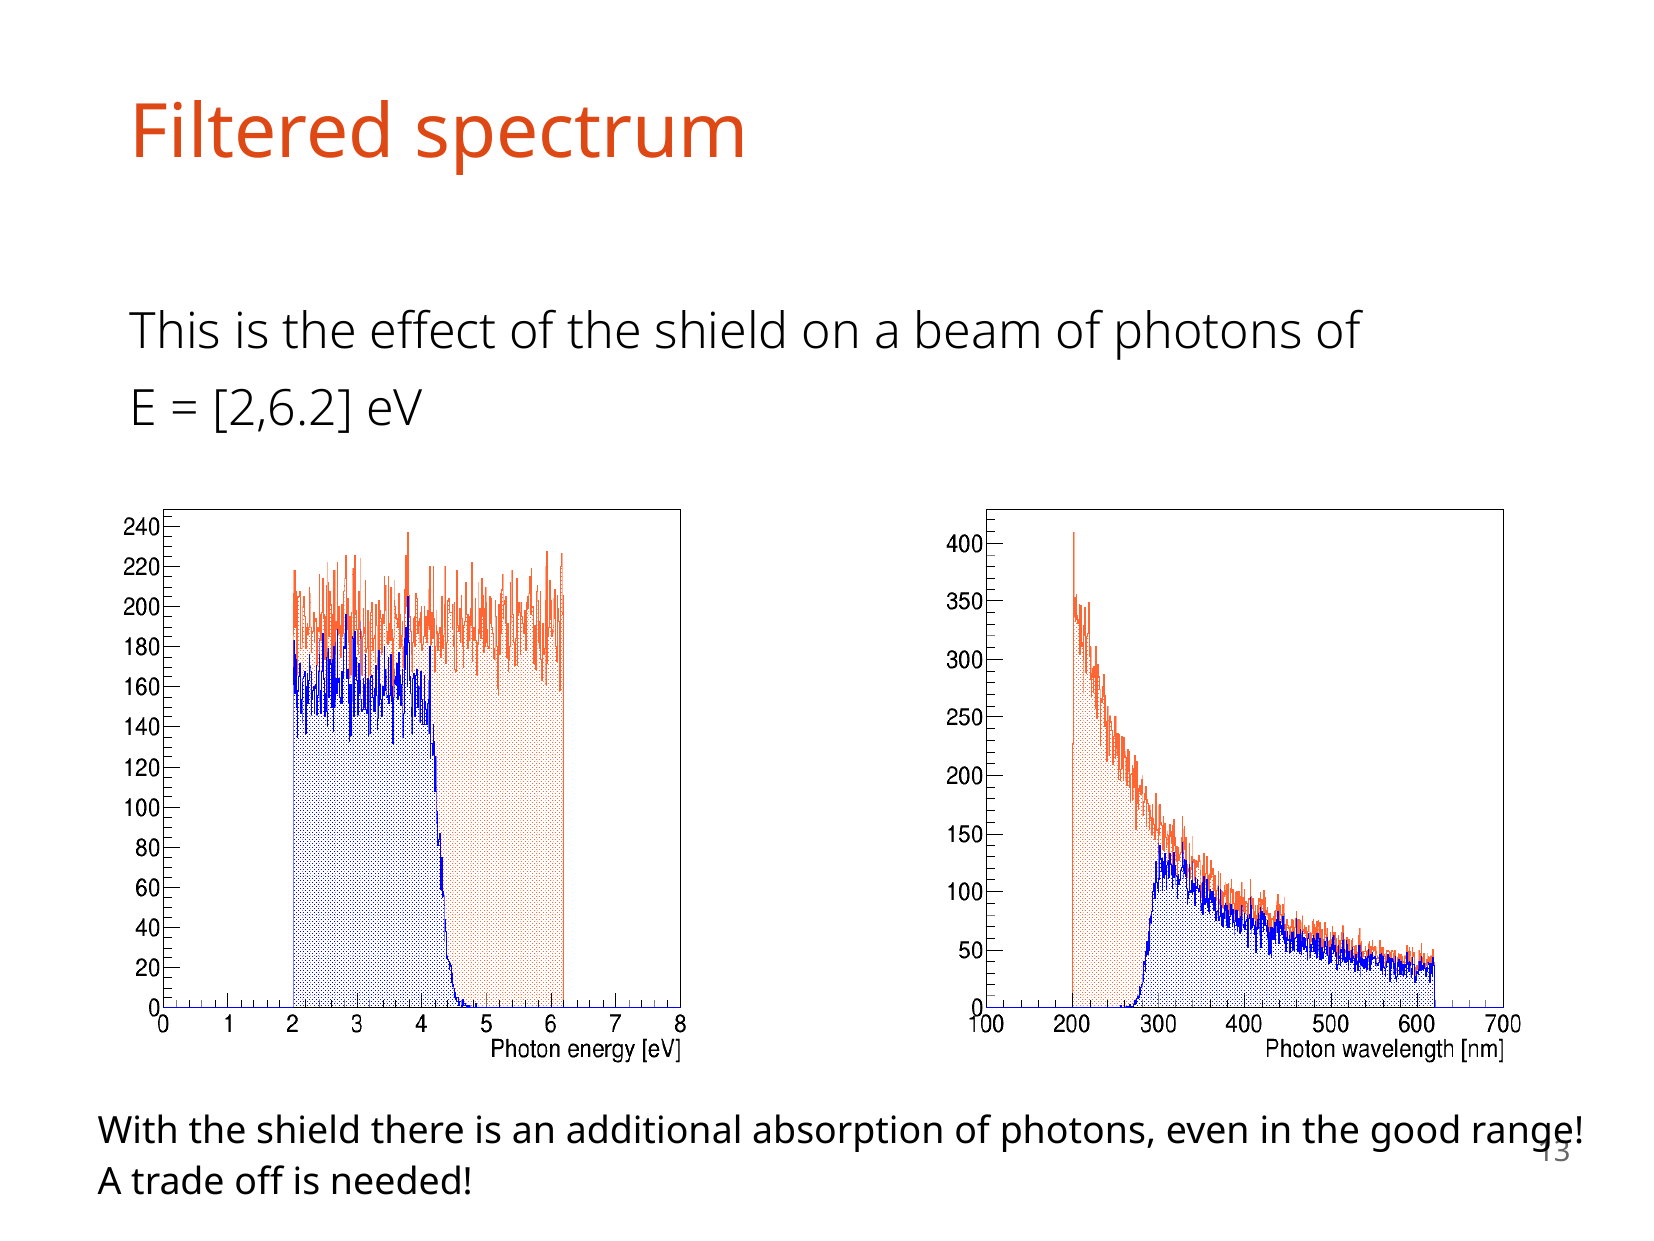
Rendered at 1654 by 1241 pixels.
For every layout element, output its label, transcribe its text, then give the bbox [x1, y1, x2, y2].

text_box With the shield there is an additional absorption of photons, even in the good range! A trade off is needed! [82, 1096, 1544, 1196]
picture [882, 436, 1595, 1115]
title Filtered spectrum [129, 64, 1518, 192]
list This is the effect of the shield on a beam of photons of E = [2,6.2] eV [129, 295, 1518, 1010]
picture [59, 436, 772, 1115]
